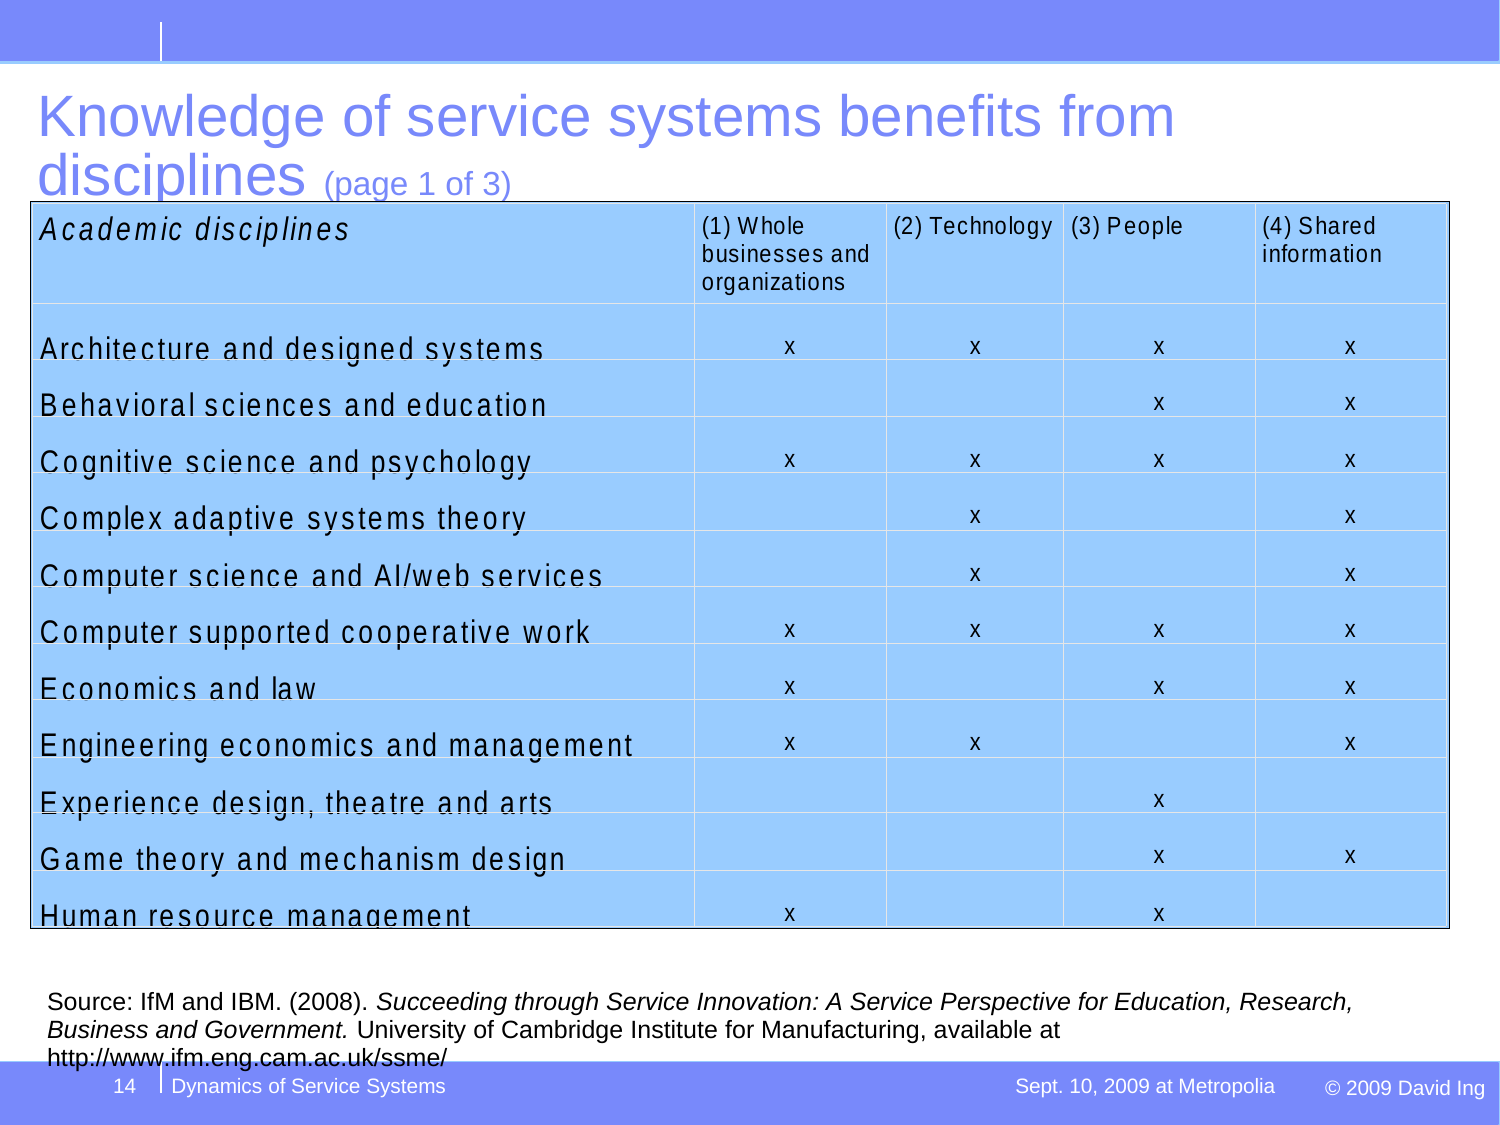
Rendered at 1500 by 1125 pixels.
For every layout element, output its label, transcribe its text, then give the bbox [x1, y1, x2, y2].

text_box Source: IfM and IBM. (2008). Succeeding through Service Innovation: A Service Perspective for Education, Research, Business and Government. University of Cambridge Institute for Manufacturing, available at http://www.ifm.eng.cam.ac.uk/ssme/ [32, 980, 1453, 1055]
chart [30, 201, 1450, 929]
title Knowledge of service systems benefits from disciplines (page 1 of 3) [37, 90, 1463, 205]
